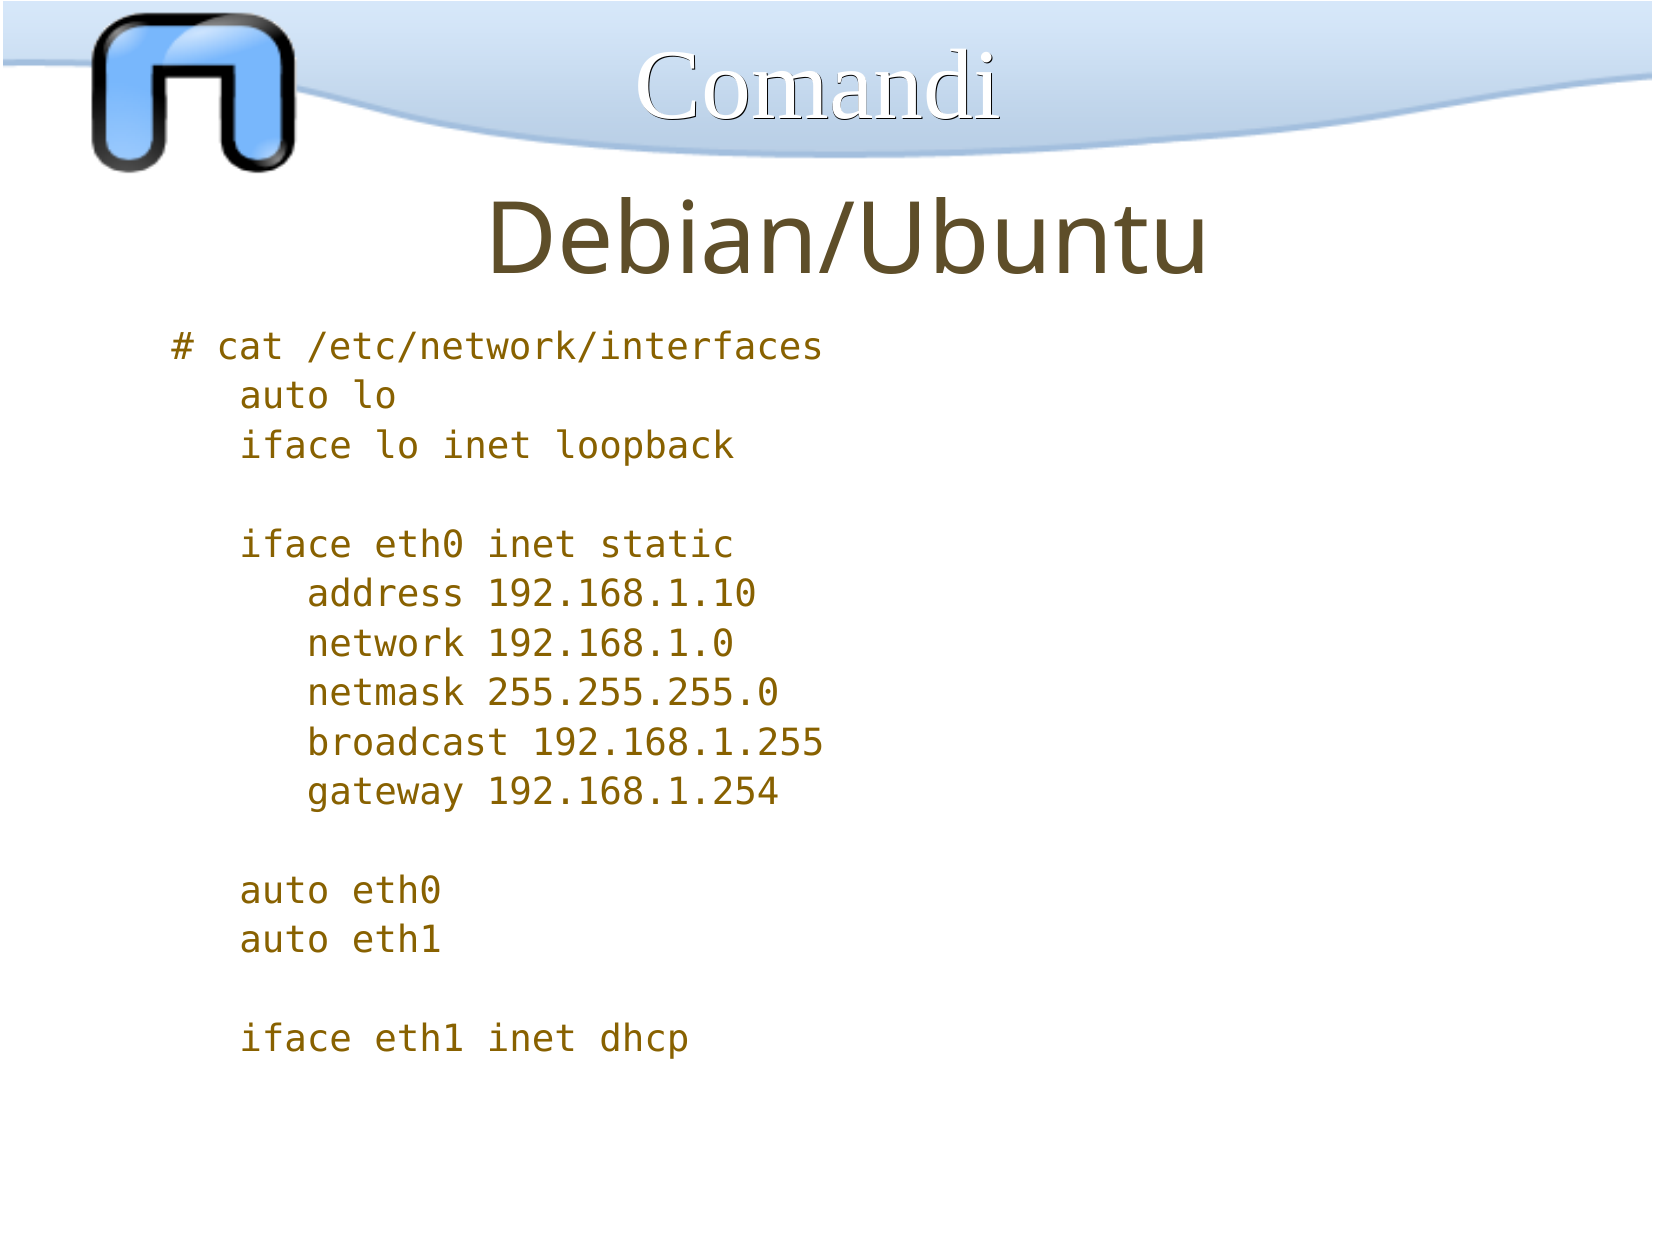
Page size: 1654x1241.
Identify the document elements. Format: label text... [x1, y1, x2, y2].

title Debian/Ubuntu [139, 72, 1557, 398]
picture [0, 0, 1654, 1241]
list # cat /etc/network/interfaces auto lo iface lo inet loopback iface eth0 inet static address 192.168.1.10 network 192.168.1.0 netmask 255.255.255.0 broadcast 192.168.1.255 gateway 192.168.1.254 auto eth0 auto eth1 iface eth1 inet dhcp [147, 324, 1565, 1241]
text_box Comandi [573, 29, 1063, 178]
